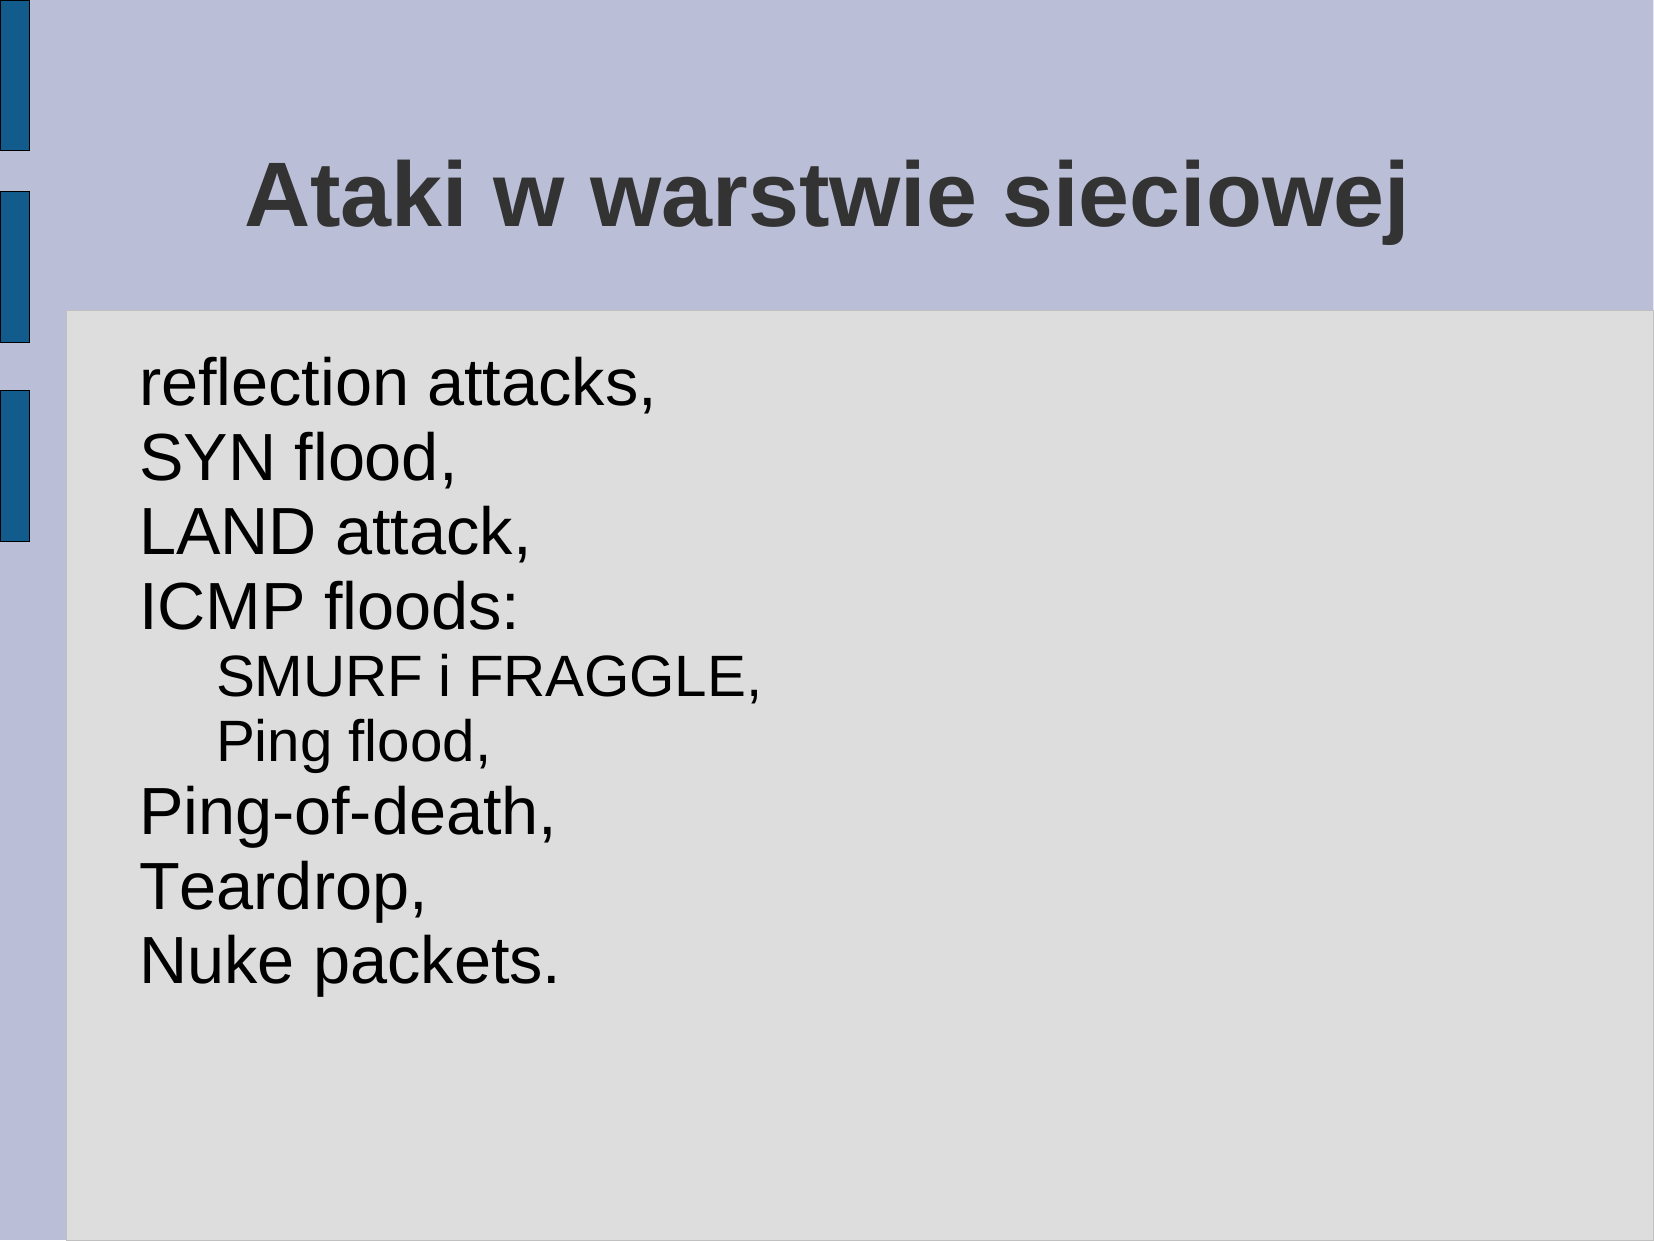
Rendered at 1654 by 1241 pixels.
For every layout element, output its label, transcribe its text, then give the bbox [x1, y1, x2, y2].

title Ataki w warstwie sieciowej [121, 91, 1534, 299]
list reflection attacks, SYN flood, LAND attack, ICMP floods: SMURF i FRAGGLE, Ping flood, Ping-of-death, Teardrop, Nuke packets. [121, 344, 1534, 1127]
